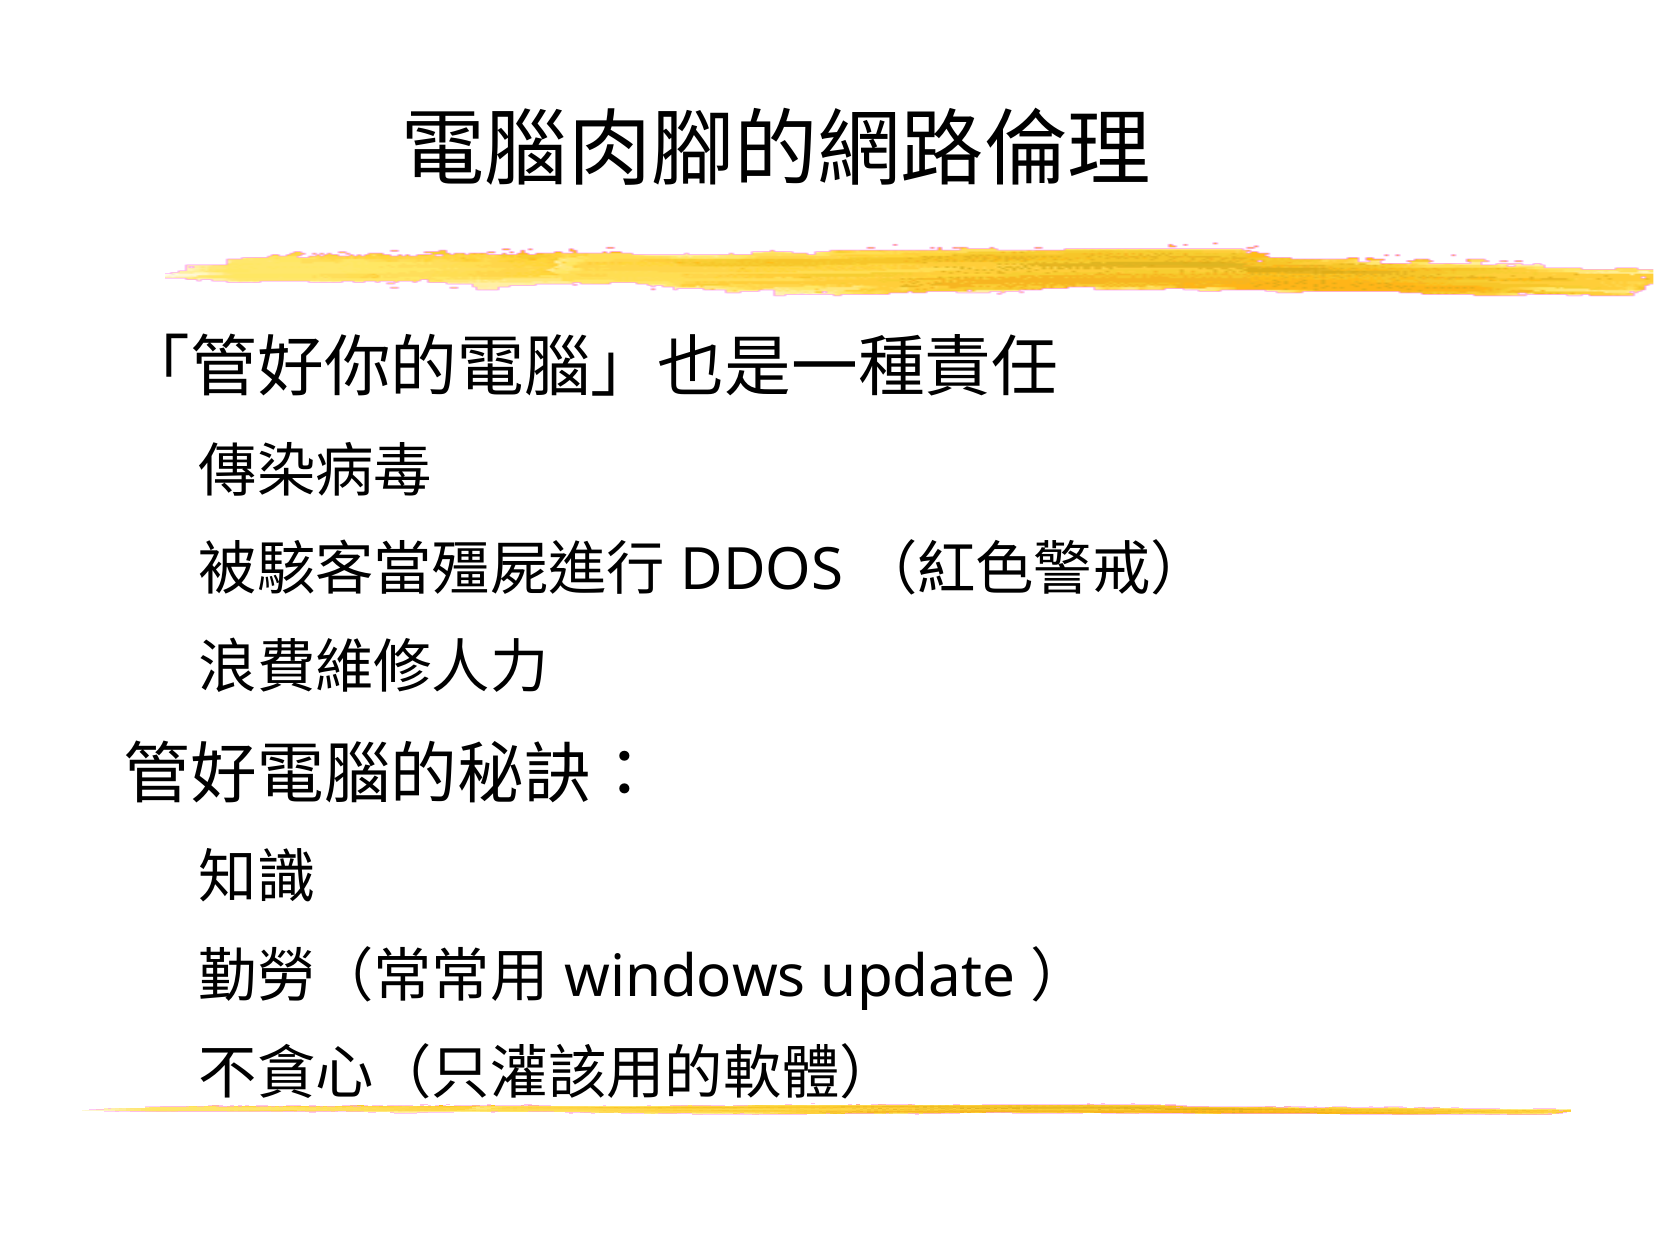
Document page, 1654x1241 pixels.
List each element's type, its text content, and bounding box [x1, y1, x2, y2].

picture [165, 237, 1654, 308]
picture [82, 1102, 1571, 1117]
list 「管好你的電腦」也是一種責任 傳染病毒 被駭客當殭屍進行DDOS（紅色警戒） 浪費維修人力 管好電腦的秘訣： 知識 勤勞（常常用windows update） 不貪心（只灌該用的軟體） [124, 316, 1530, 1062]
title 電腦肉腳的網路倫理 [73, 41, 1480, 249]
